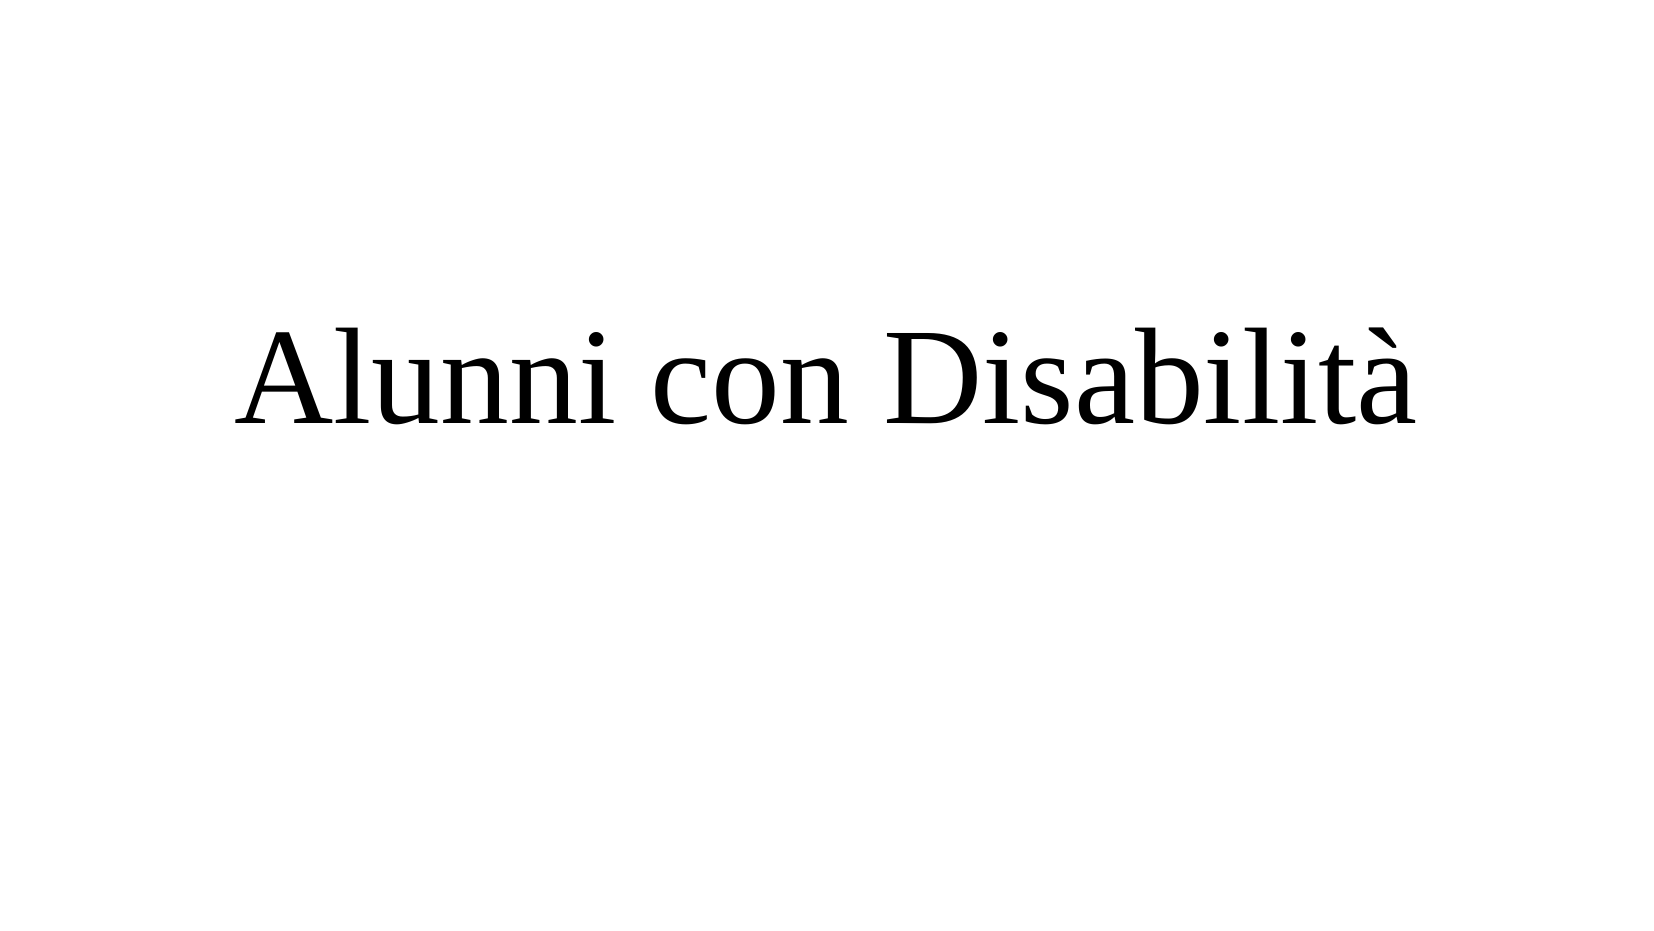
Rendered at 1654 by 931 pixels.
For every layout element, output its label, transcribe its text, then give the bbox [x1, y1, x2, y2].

subtitle Alunni con Disabilità [82, 98, 1571, 638]
